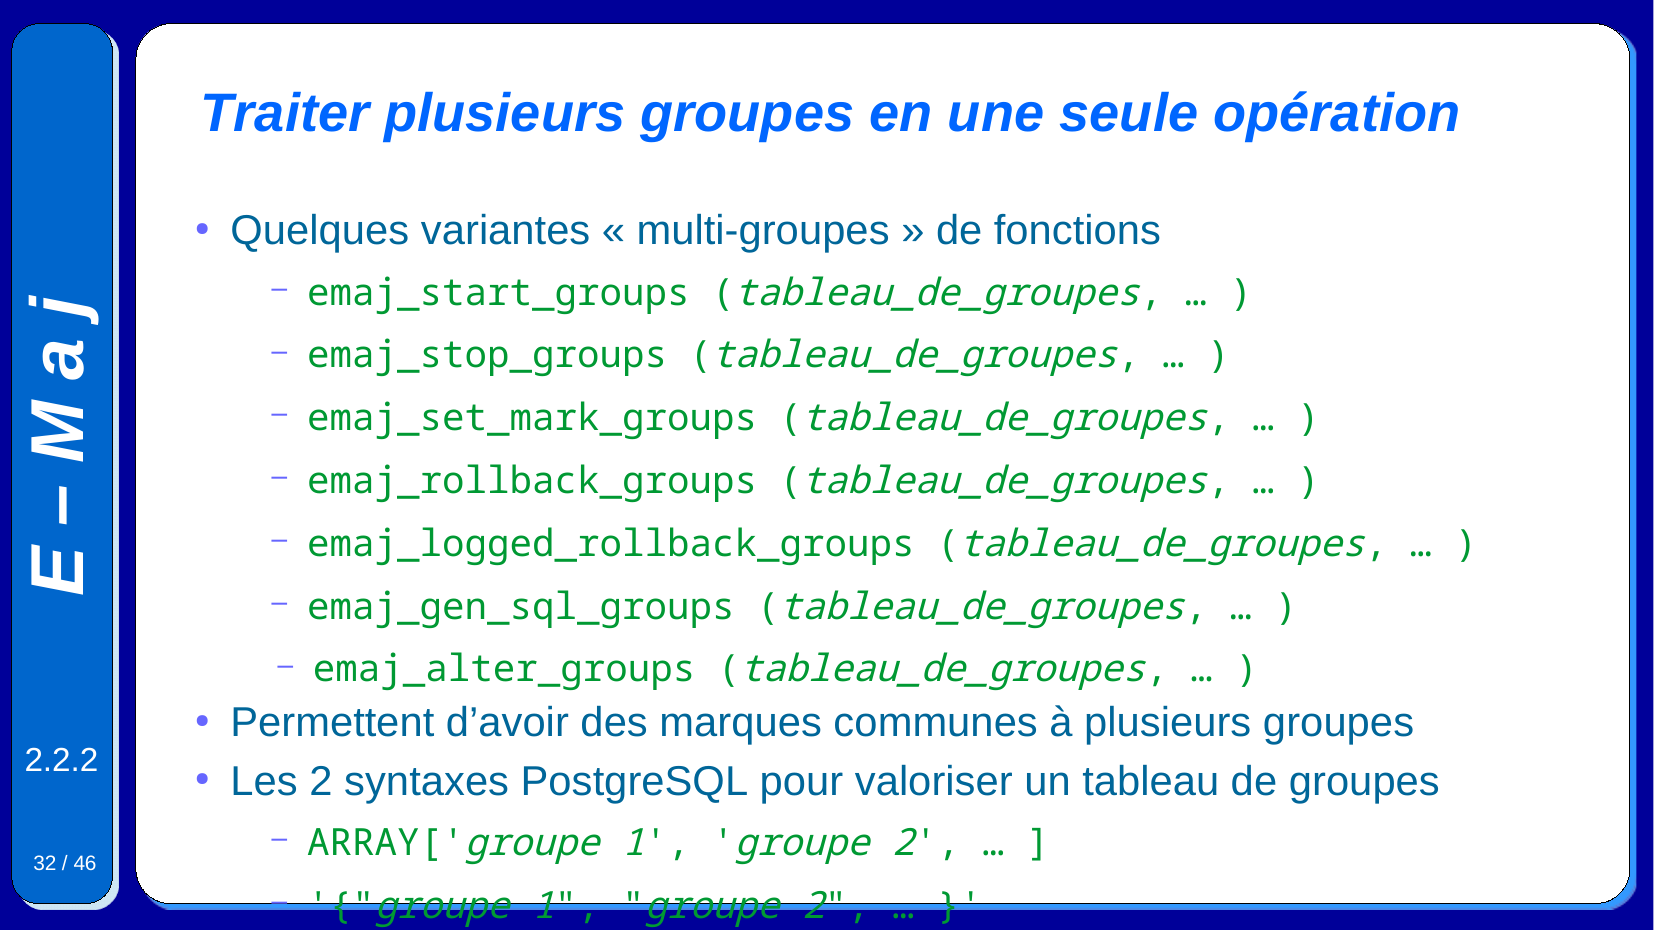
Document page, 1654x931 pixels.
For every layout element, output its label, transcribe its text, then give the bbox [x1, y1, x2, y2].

list Quelques variantes « multi-groupes » de fonctions emaj_start_groups (tableau_de_groupes, … ) emaj_stop_groups (tableau_de_groupes, … ) emaj_set_mark_groups (tableau_de_groupes, … ) emaj_rollback_groups (tableau_de_groupes, … ) emaj_logged_rollback_groups (tableau_de_groupes, … ) emaj_gen_sql_groups (tableau_de_groupes, … ) emaj_alter_groups (tableau_de_groupes, … ) Permettent d’avoir des marques communes à plusieurs groupes Les 2 syntaxes PostgreSQL pour valoriser un tableau de groupes ARRAY['groupe 1', 'groupe 2', … ] '{"groupe 1", "groupe 2", … }' [177, 206, 1587, 862]
title Traiter plusieurs groupes en une seule opération [200, 34, 1575, 191]
